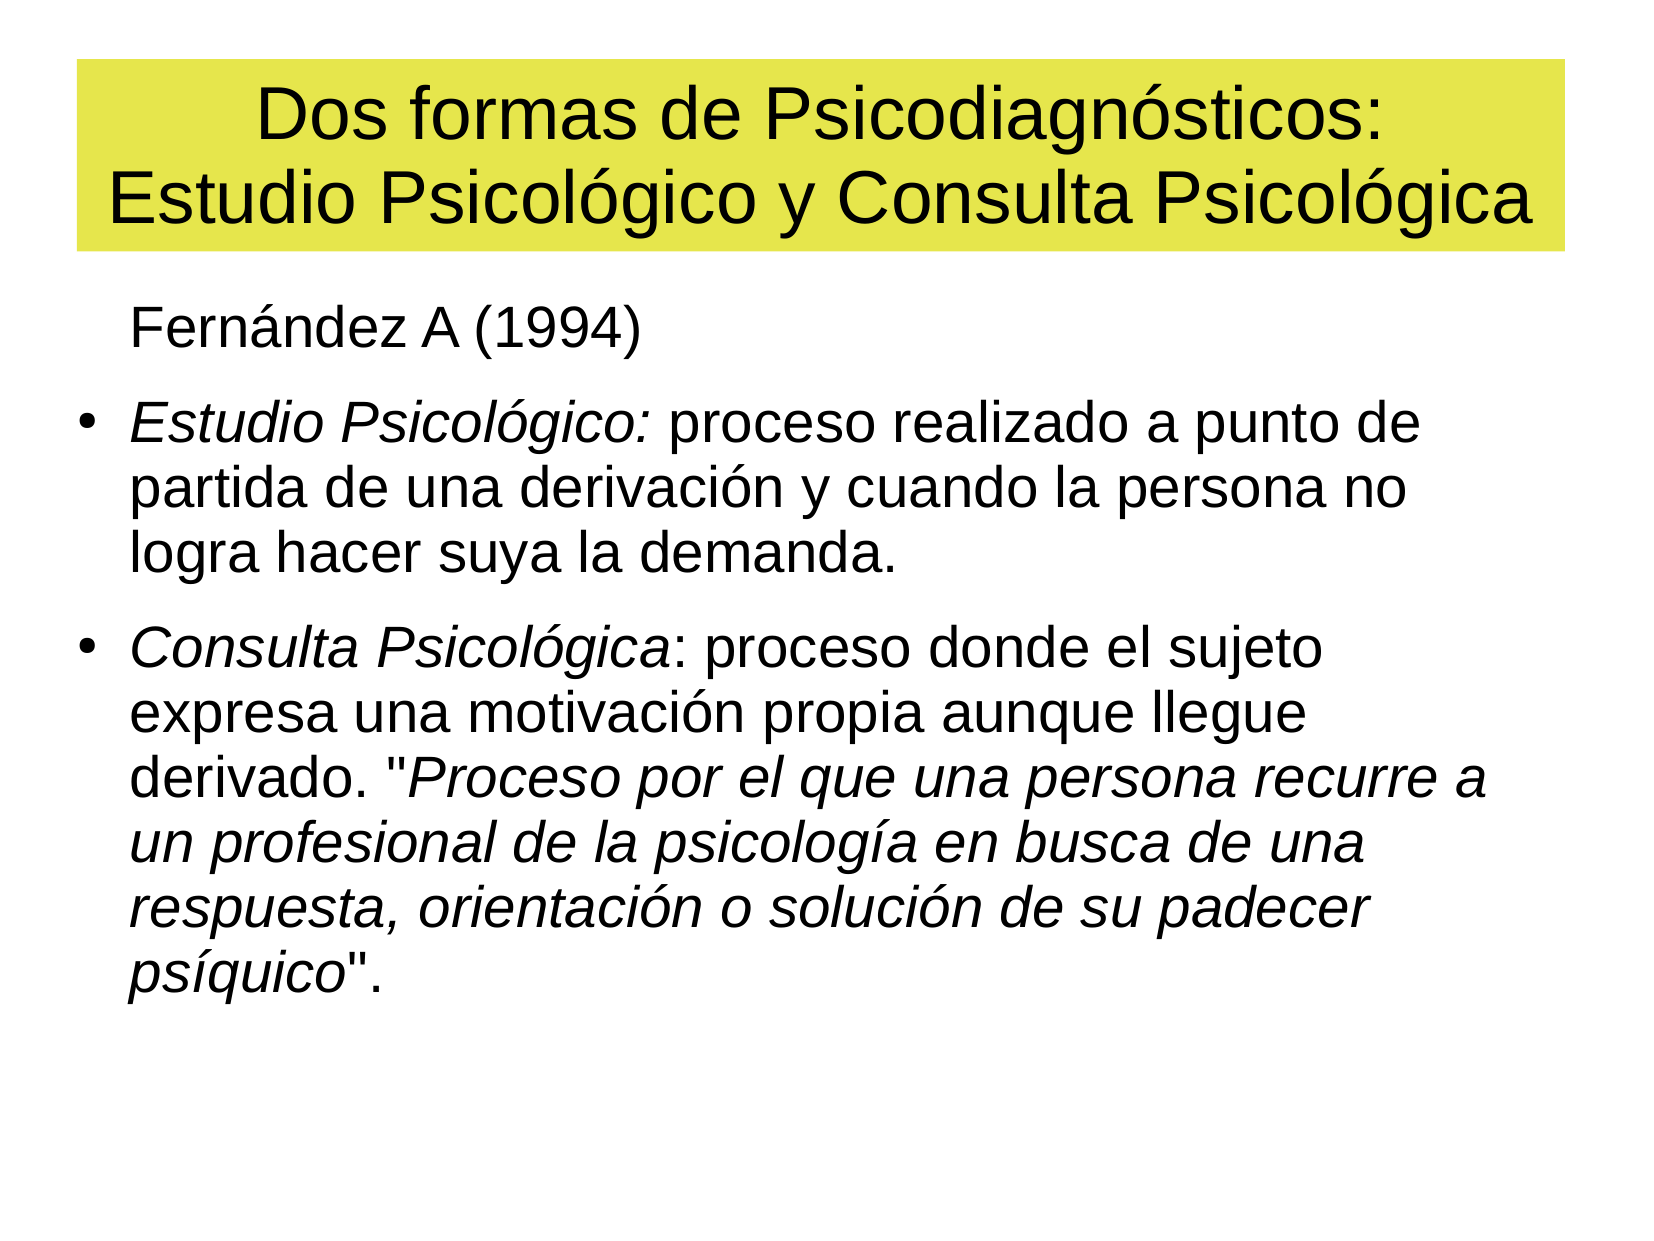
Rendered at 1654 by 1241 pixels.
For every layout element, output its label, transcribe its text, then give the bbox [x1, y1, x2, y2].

title Dos formas de Psicodiagnósticos: Estudio Psicológico y Consulta Psicológica [76, 59, 1565, 252]
list Fernández A (1994) Estudio Psicológico: proceso realizado a punto de partida de una derivación y cuando la persona no logra hacer suya la demanda. Consulta Psicológica: proceso donde el sujeto expresa una motivación propia aunque llegue derivado. "Proceso por el que una persona recurre a un profesional de la psicología en busca de una respuesta, orientación o solución de su padecer psíquico". [59, 295, 1548, 1099]
